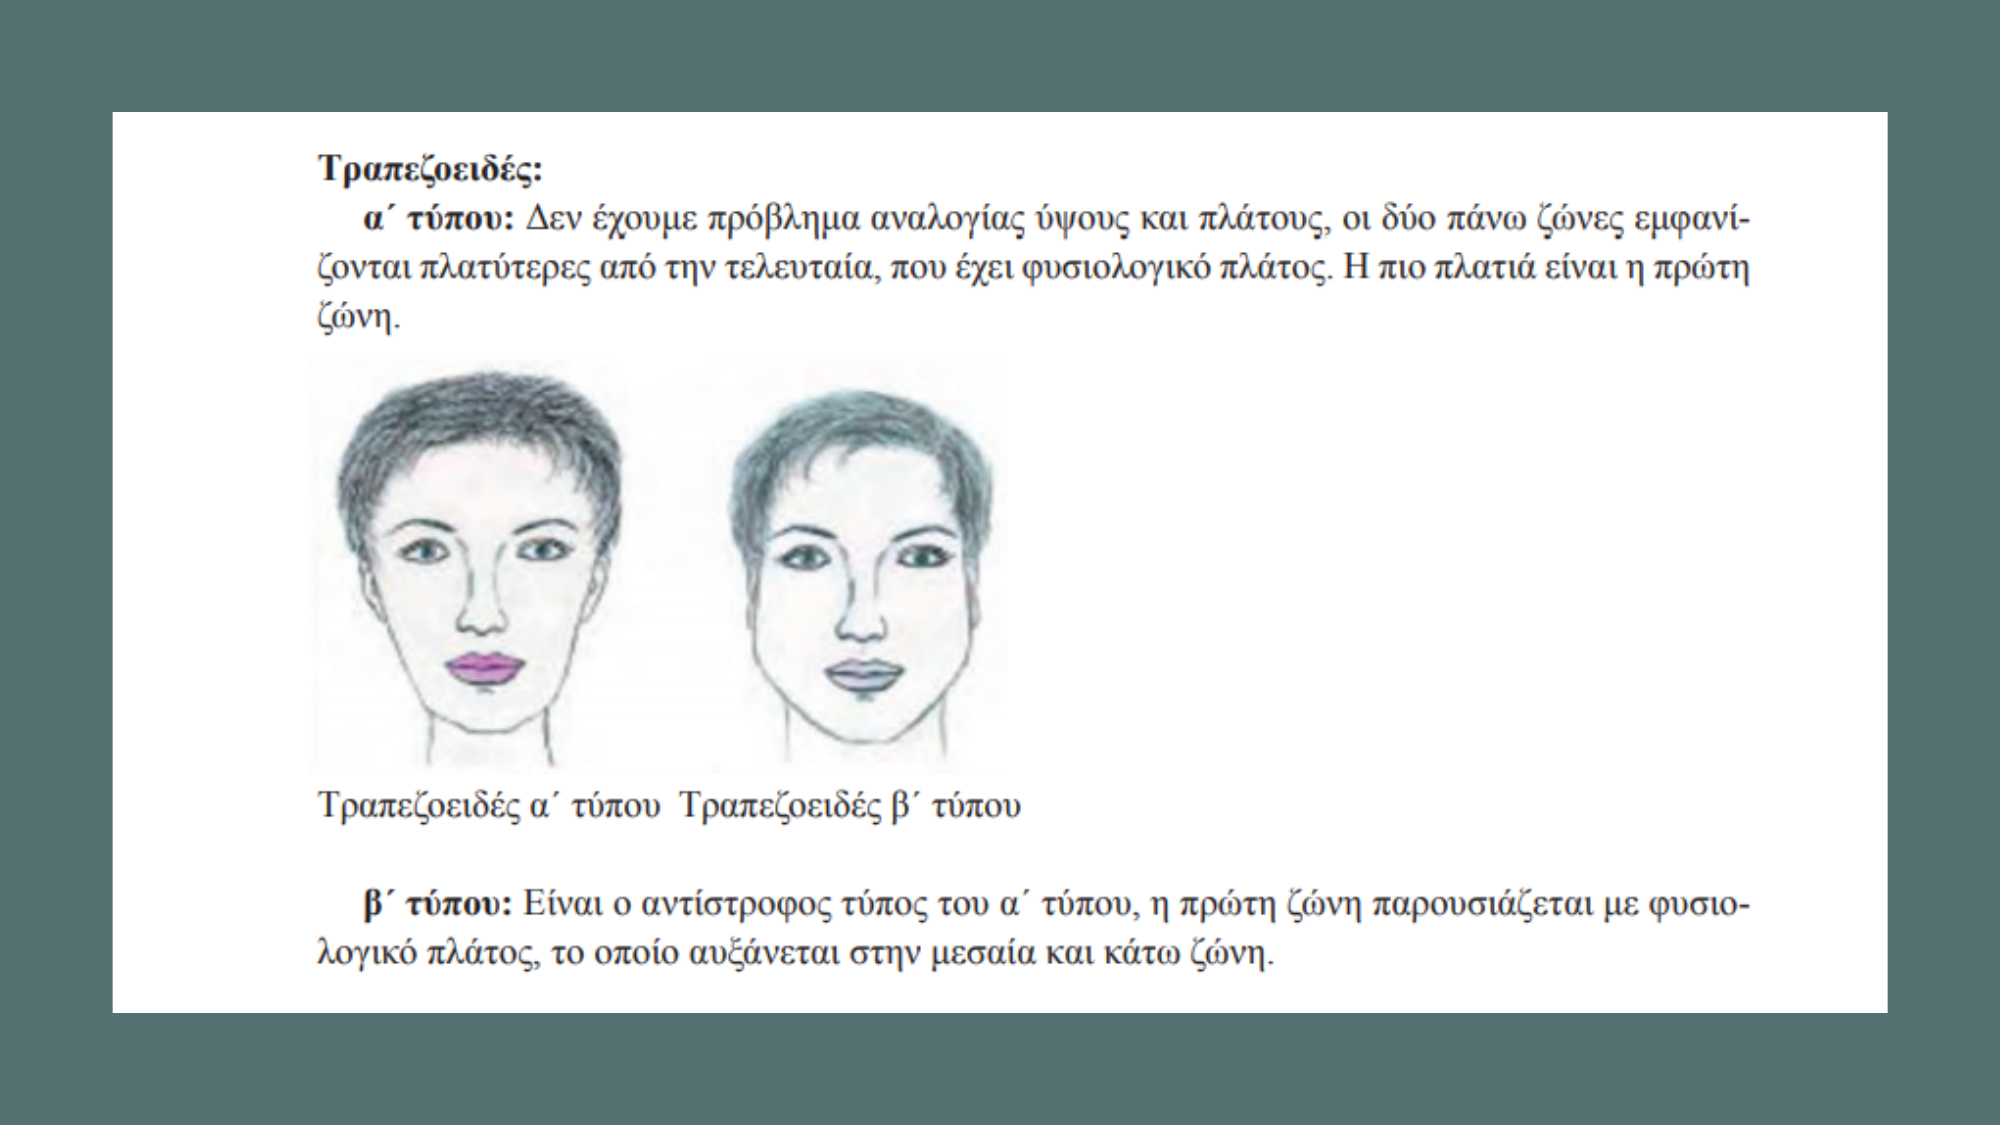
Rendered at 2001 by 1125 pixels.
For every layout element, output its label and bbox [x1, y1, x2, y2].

picture [112, 112, 1888, 1013]
text_box [0, 0, 2000, 1125]
